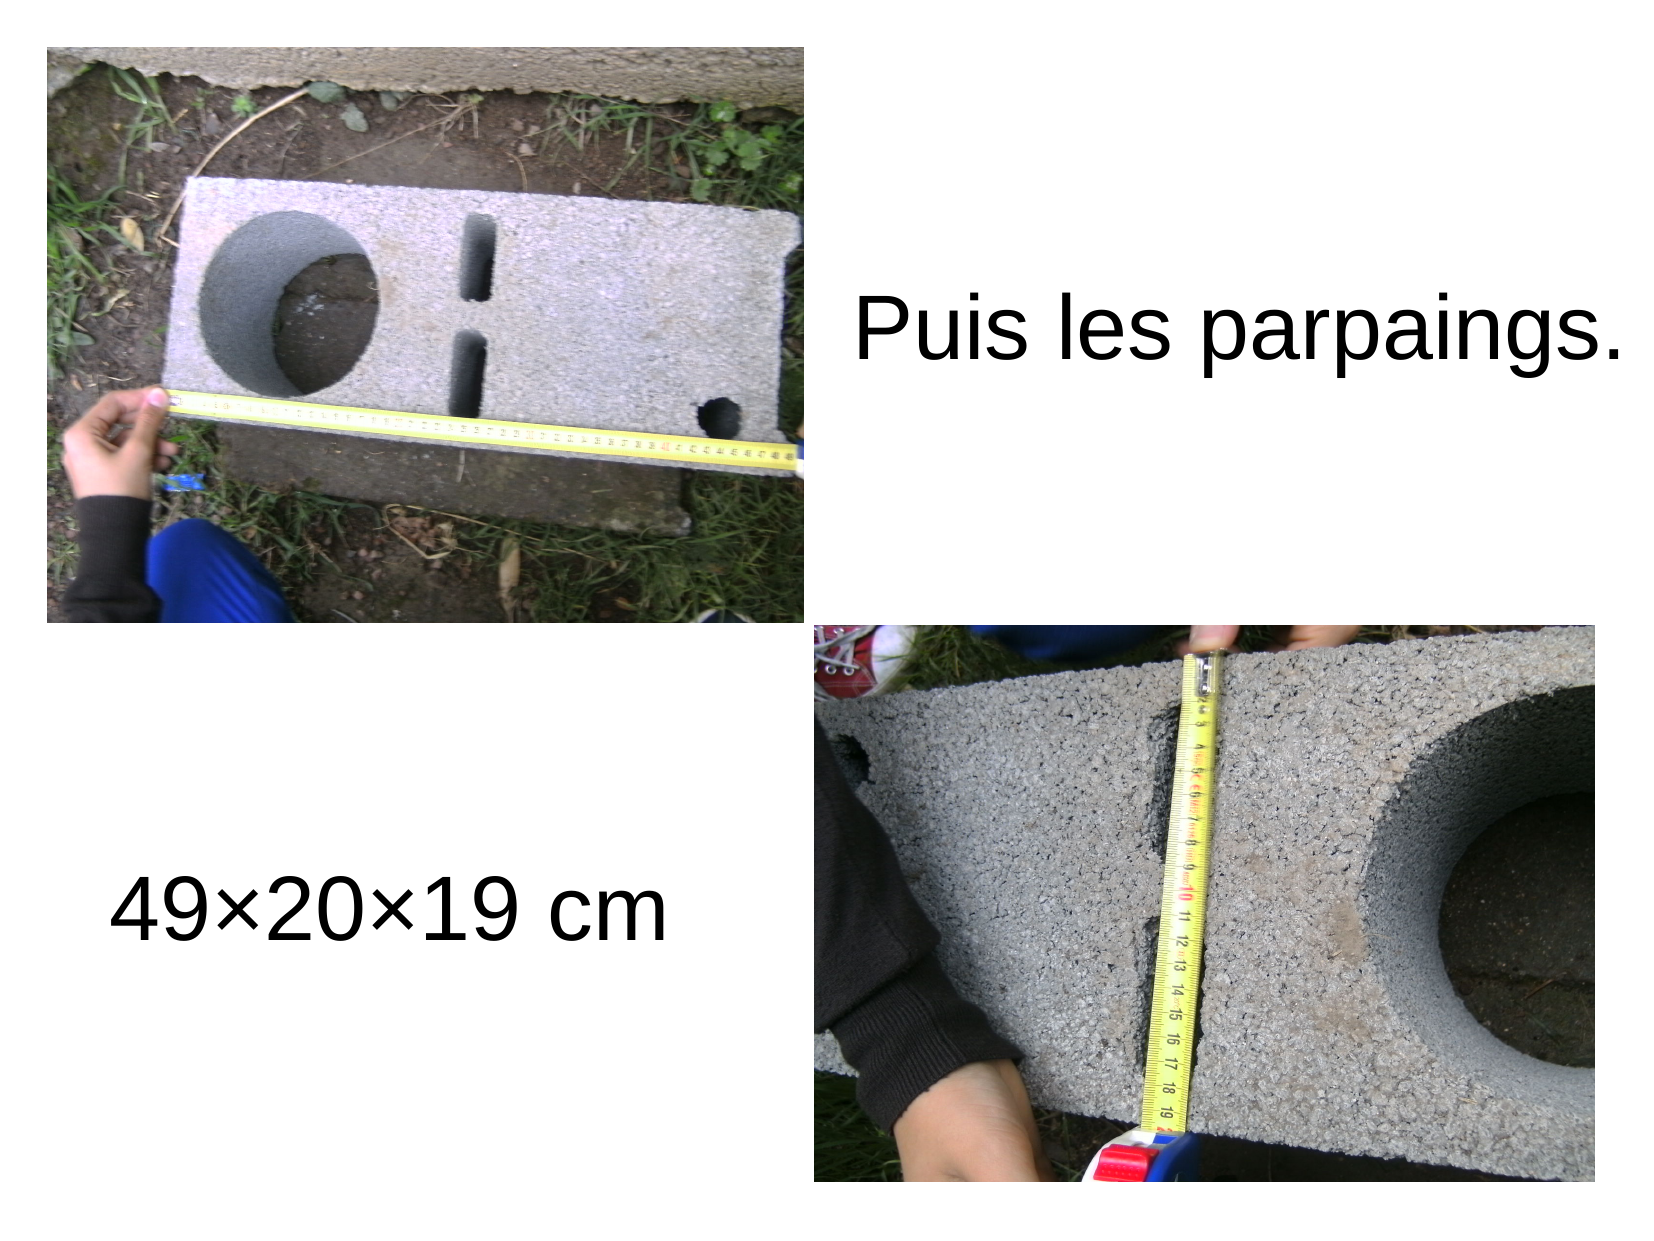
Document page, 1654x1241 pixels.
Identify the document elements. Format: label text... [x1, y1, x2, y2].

picture [814, 625, 1595, 1182]
title Puis les parpaings. [804, 224, 1654, 432]
text_box 49×20×19 cm [94, 850, 768, 1027]
picture [47, 47, 804, 623]
